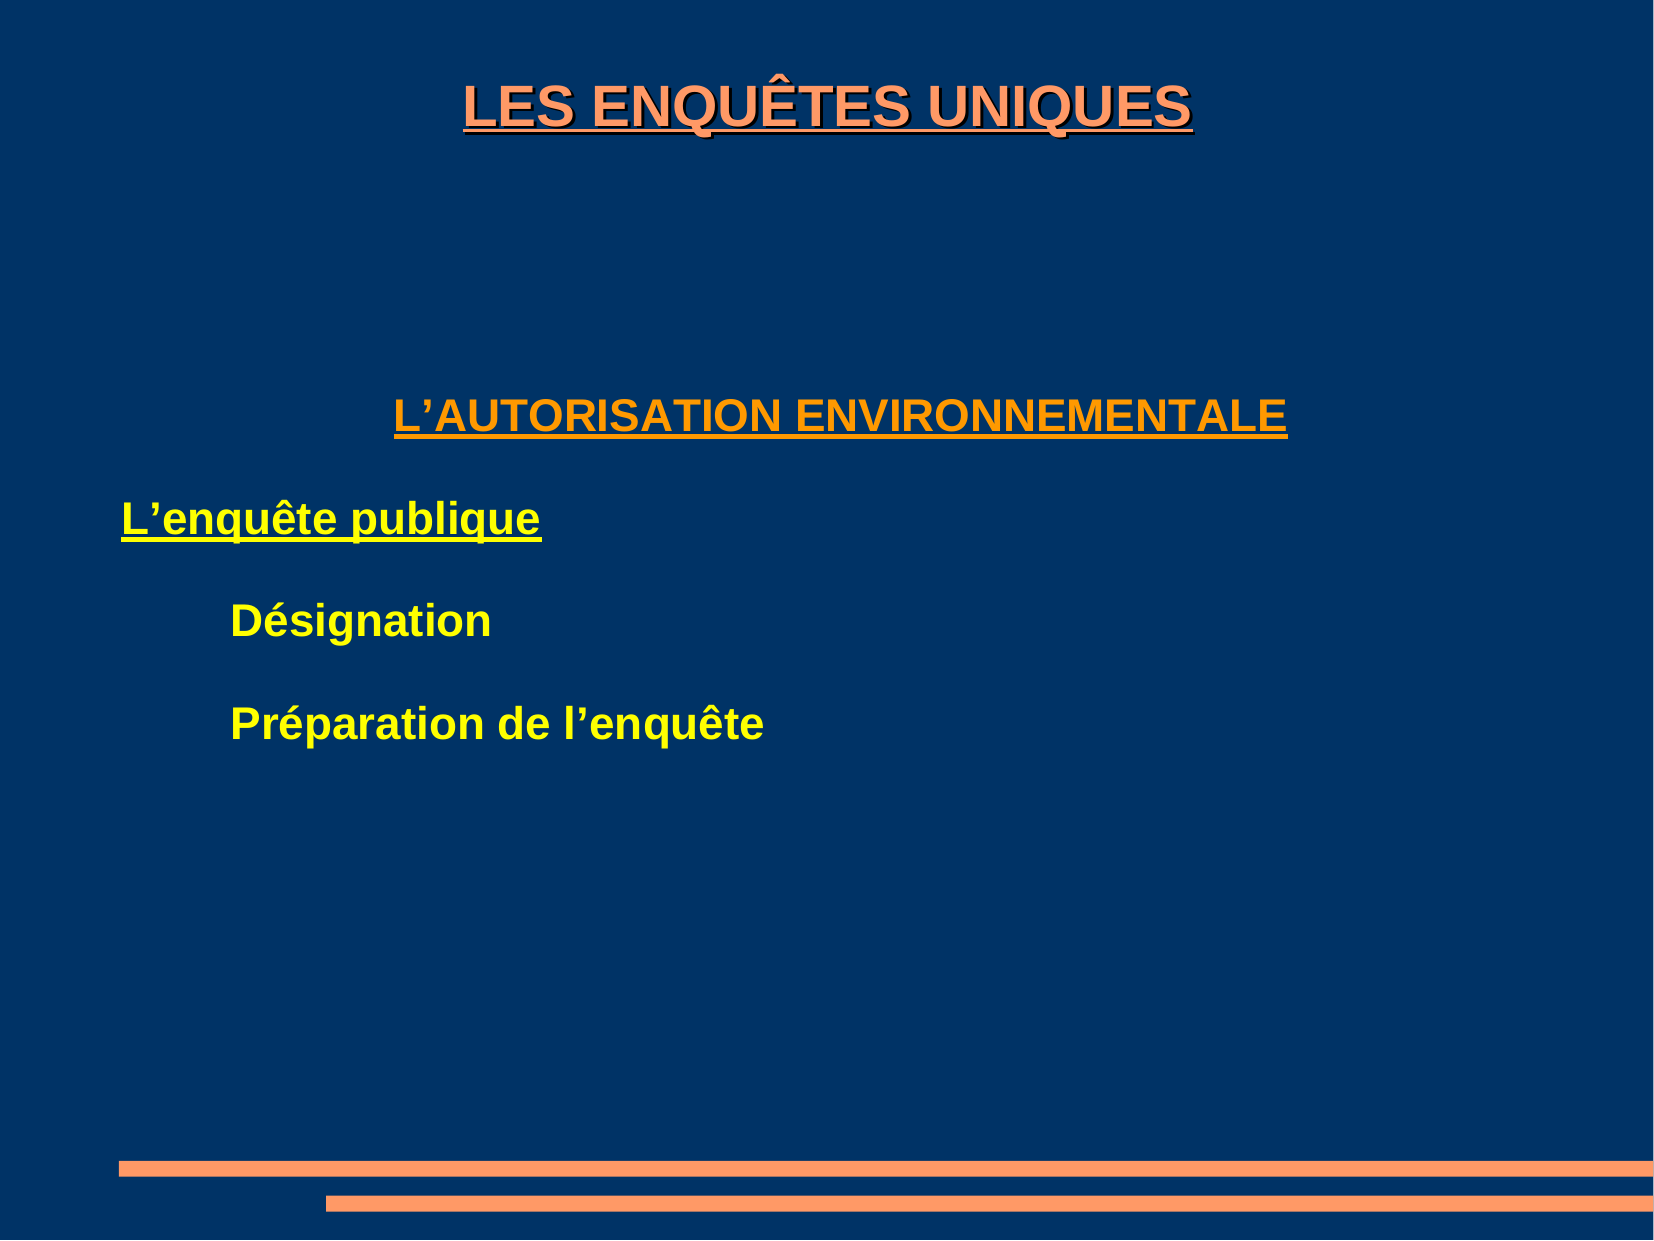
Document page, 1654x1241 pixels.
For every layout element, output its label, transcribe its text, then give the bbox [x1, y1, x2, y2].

subtitle L’AUTORISATION ENVIRONNEMENTALE L’enquête publique Désignation Préparation de l’enquête [121, 201, 1561, 1143]
title LES ENQUÊTES UNIQUES [121, 46, 1534, 166]
